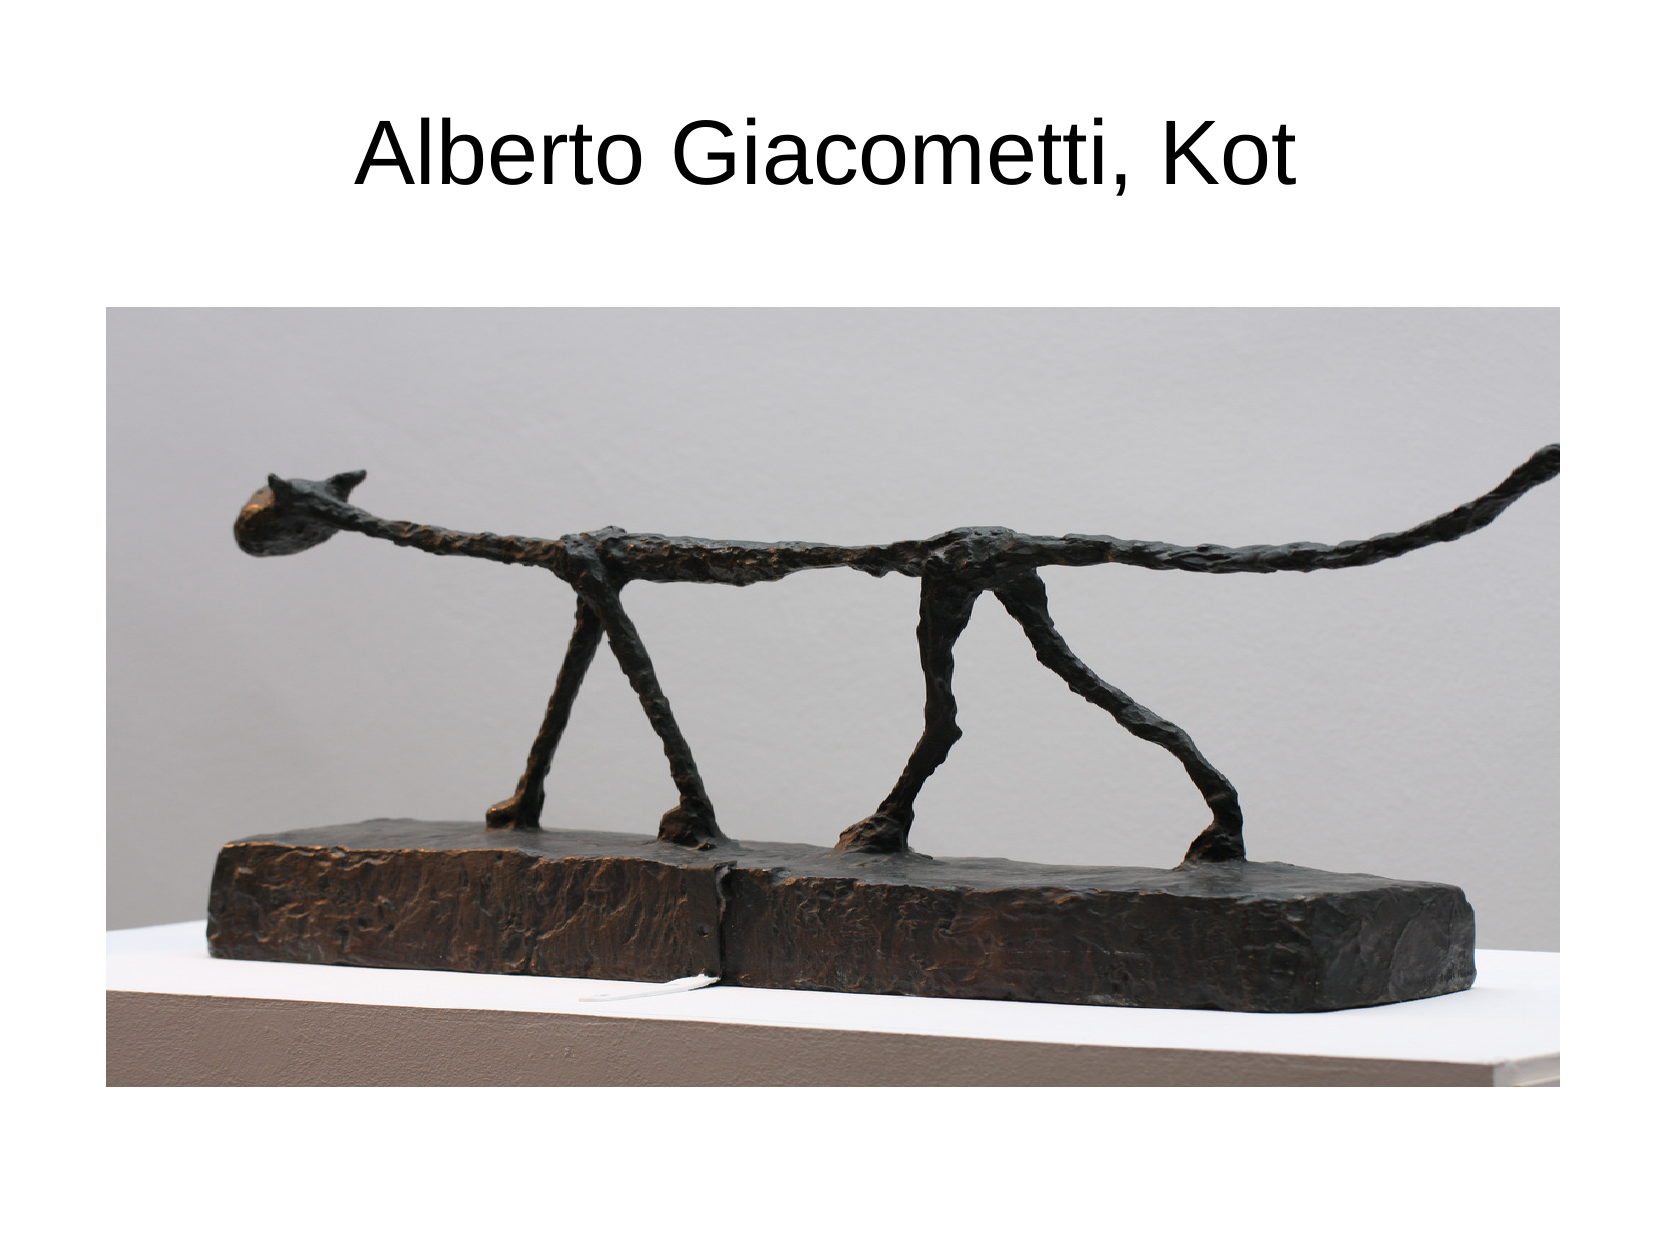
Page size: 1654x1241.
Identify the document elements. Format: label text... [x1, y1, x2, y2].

picture [106, 307, 1560, 1087]
title Alberto Giacometti, Kot [82, 49, 1571, 257]
